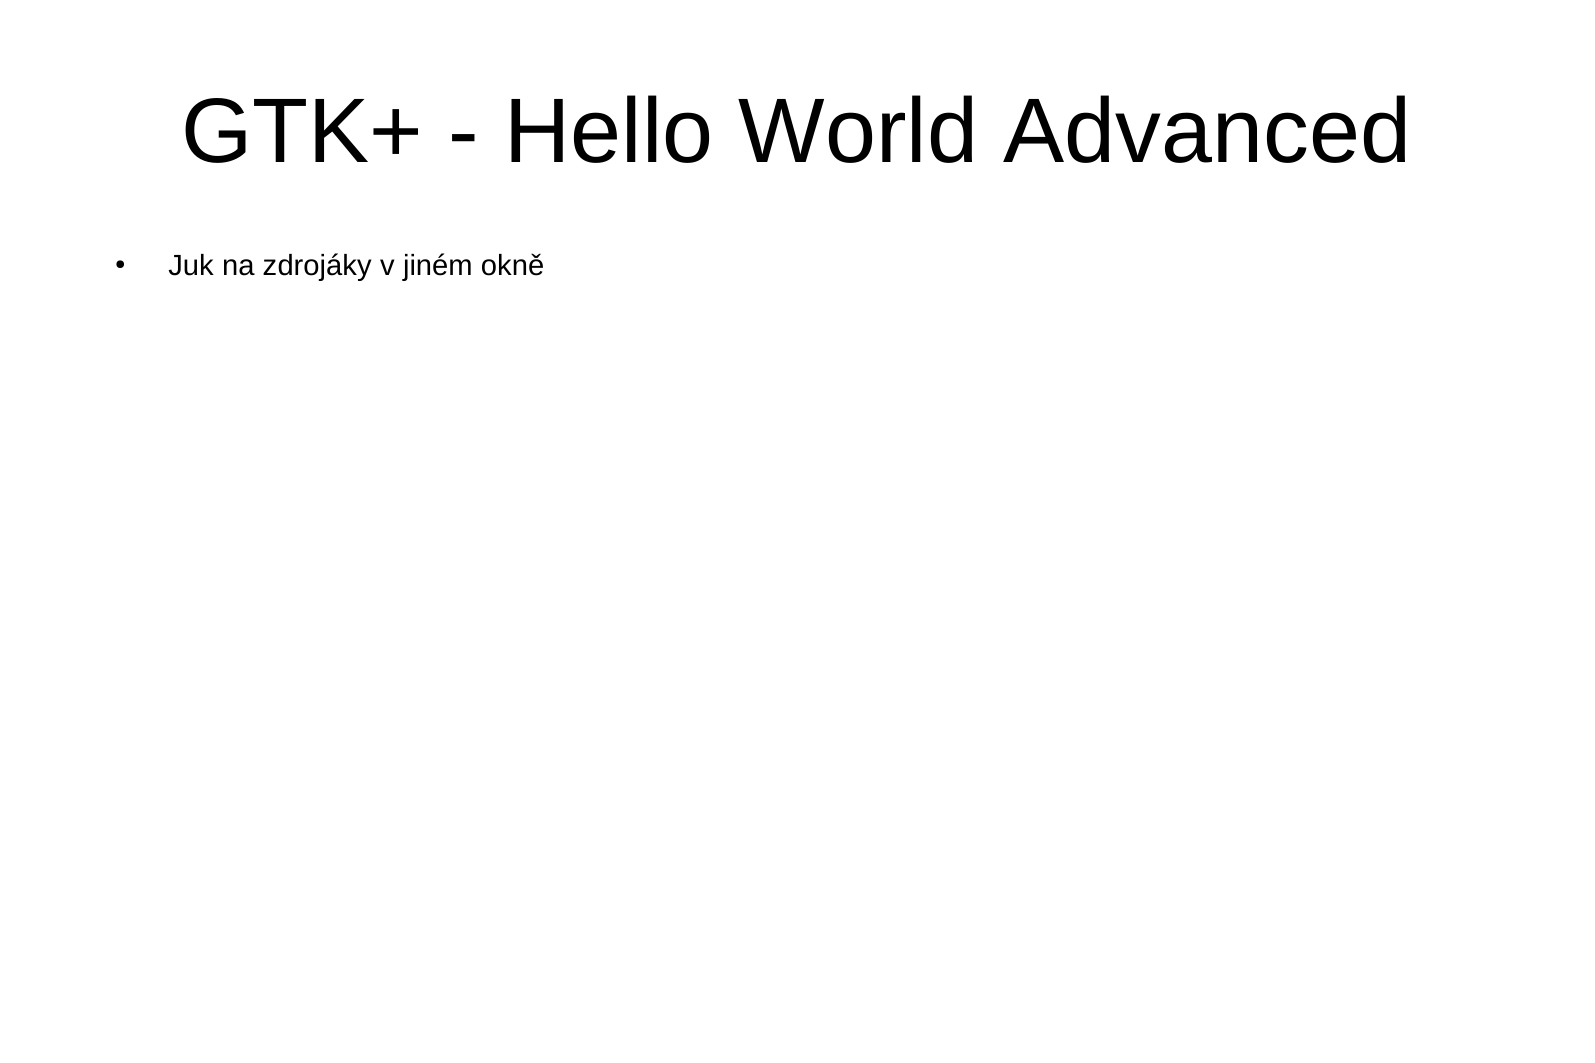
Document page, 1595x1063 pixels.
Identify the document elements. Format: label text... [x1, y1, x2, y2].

list Juk na zdrojáky v jiném okně [79, 248, 1515, 951]
title GTK+ - Hello World Advanced [79, 42, 1515, 220]
